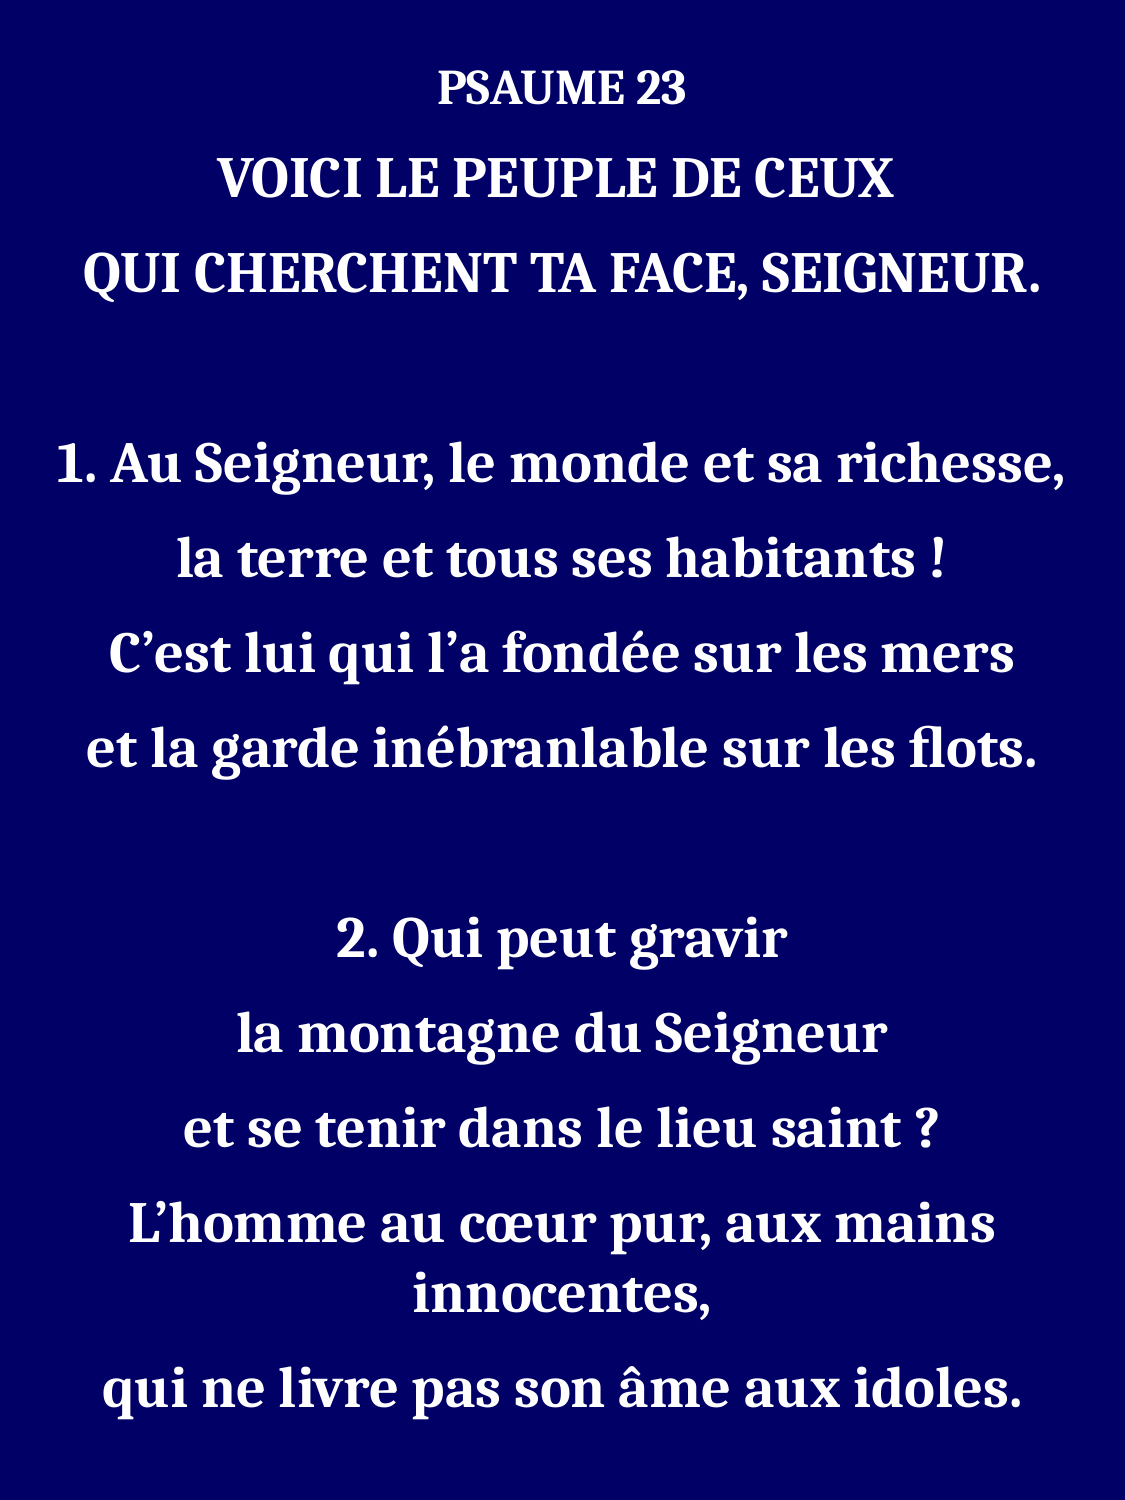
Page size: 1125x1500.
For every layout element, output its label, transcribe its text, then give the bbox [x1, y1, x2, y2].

text_box PSAUME 23 VOICI LE PEUPLE DE CEUX QUI CHERCHENT TA FACE, SEIGNEUR. 1. Au Seigneur, le monde et sa richesse, la terre et tous ses habitants ! C’est lui qui l’a fondée sur les mers et la garde inébranlable sur les ﬂots. 2. Qui peut gravir la montagne du Seigneur et se tenir dans le lieu saint ? L’homme au cœur pur, aux mains innocentes, qui ne livre pas son âme aux idoles. [0, 47, 1125, 1500]
